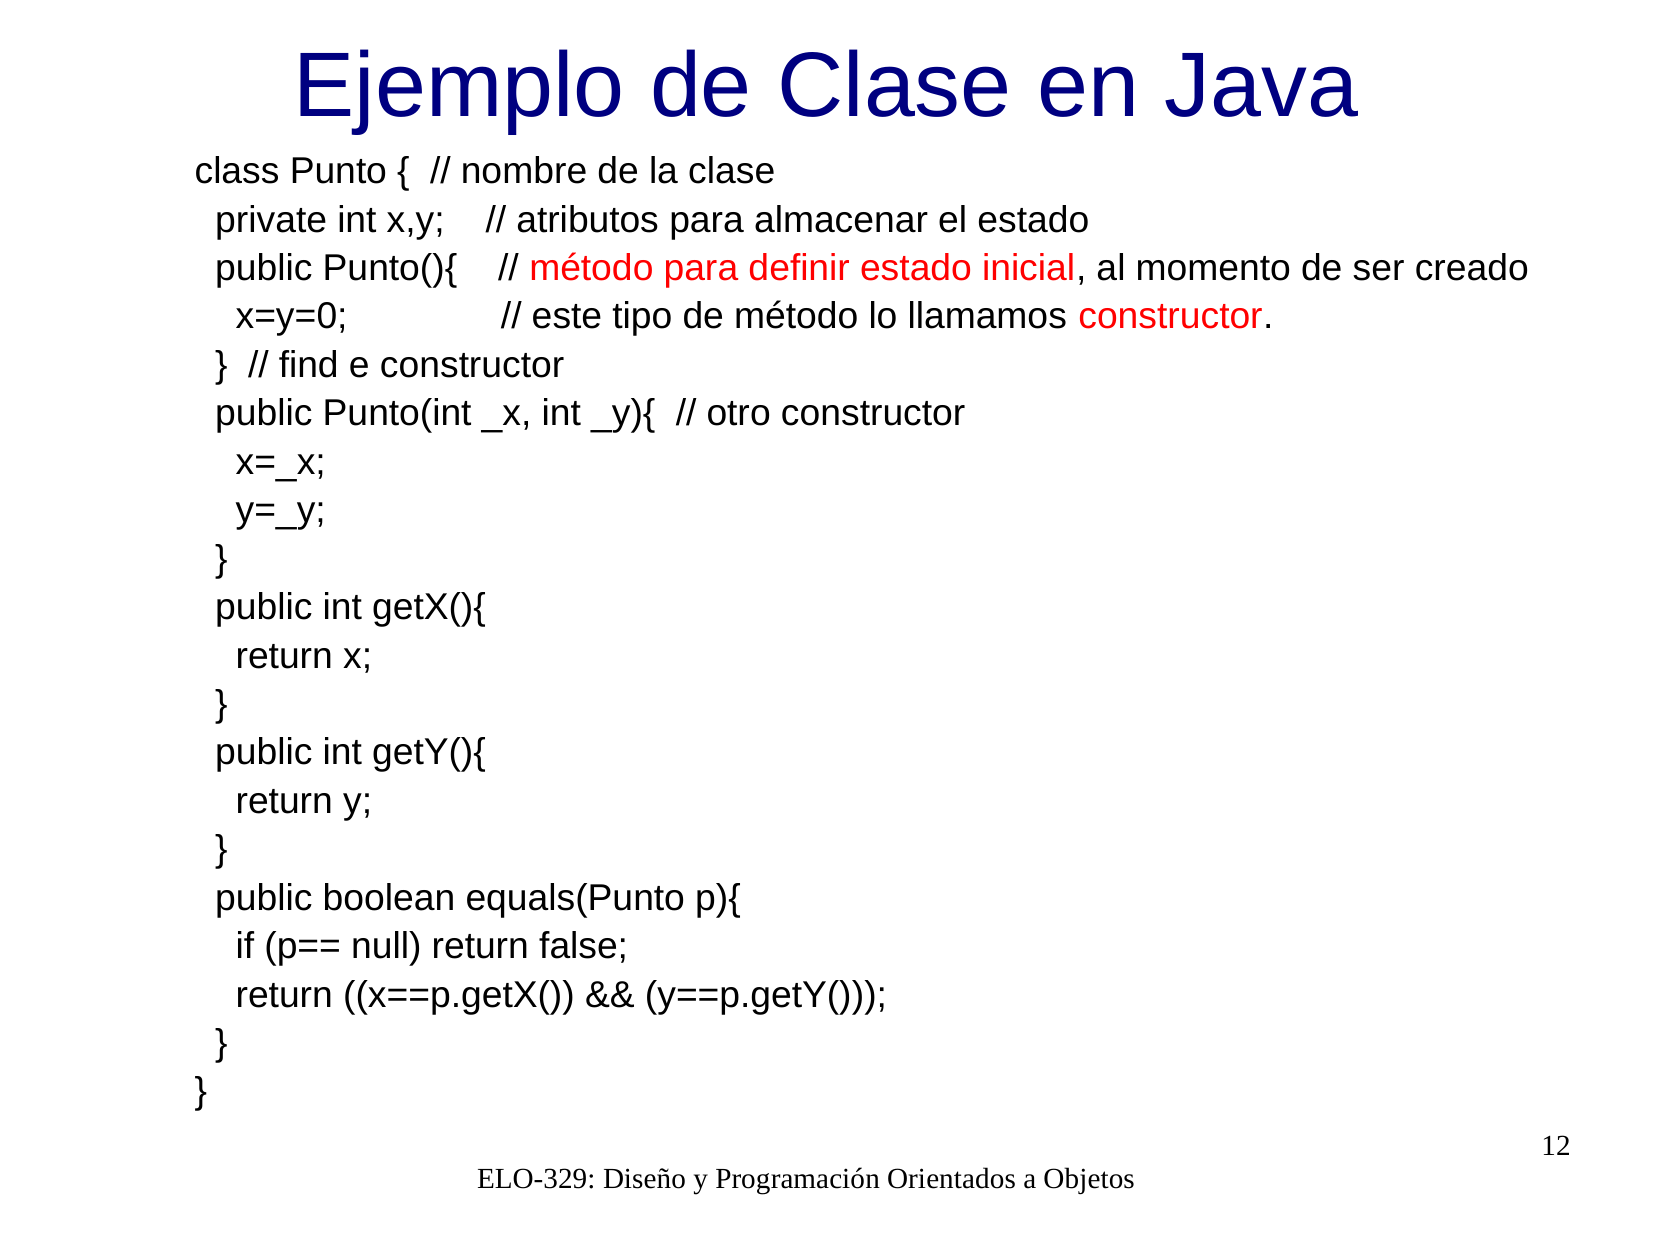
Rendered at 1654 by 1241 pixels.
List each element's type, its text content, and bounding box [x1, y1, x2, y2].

list class Punto { // nombre de la clase private int x,y; // atributos para almacenar el estado public Punto(){ // método para definir estado inicial, al momento de ser creado x=y=0; // este tipo de método lo llamamos constructor. } // find e constructor public Punto(int _x, int _y){ // otro constructor x=_x; y=_y; } public int getX(){ return x; } public int getY(){ return y; } public boolean equals(Punto p){ if (p== null) return false; return ((x==p.getX()) && (y==p.getY())); } } [194, 150, 1571, 1126]
title Ejemplo de Clase en Java [82, 27, 1571, 142]
